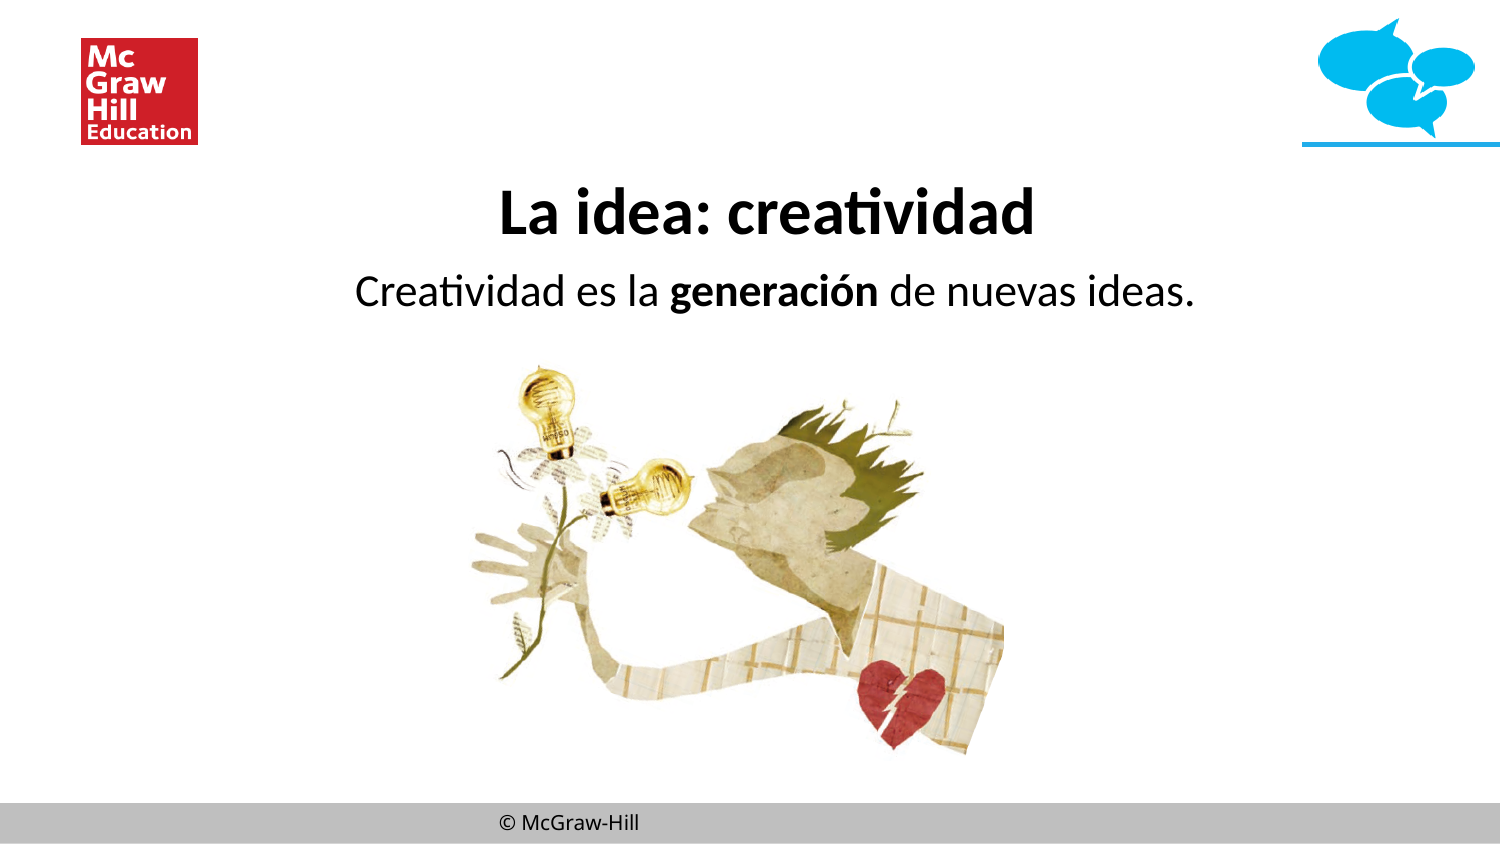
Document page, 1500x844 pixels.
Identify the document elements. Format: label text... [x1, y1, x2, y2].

picture [81, 38, 198, 145]
text_box La idea: creatividad Creatividad es la generación de nuevas ideas. [163, 160, 1388, 359]
picture [1285, 12, 1475, 139]
picture [468, 358, 1019, 761]
